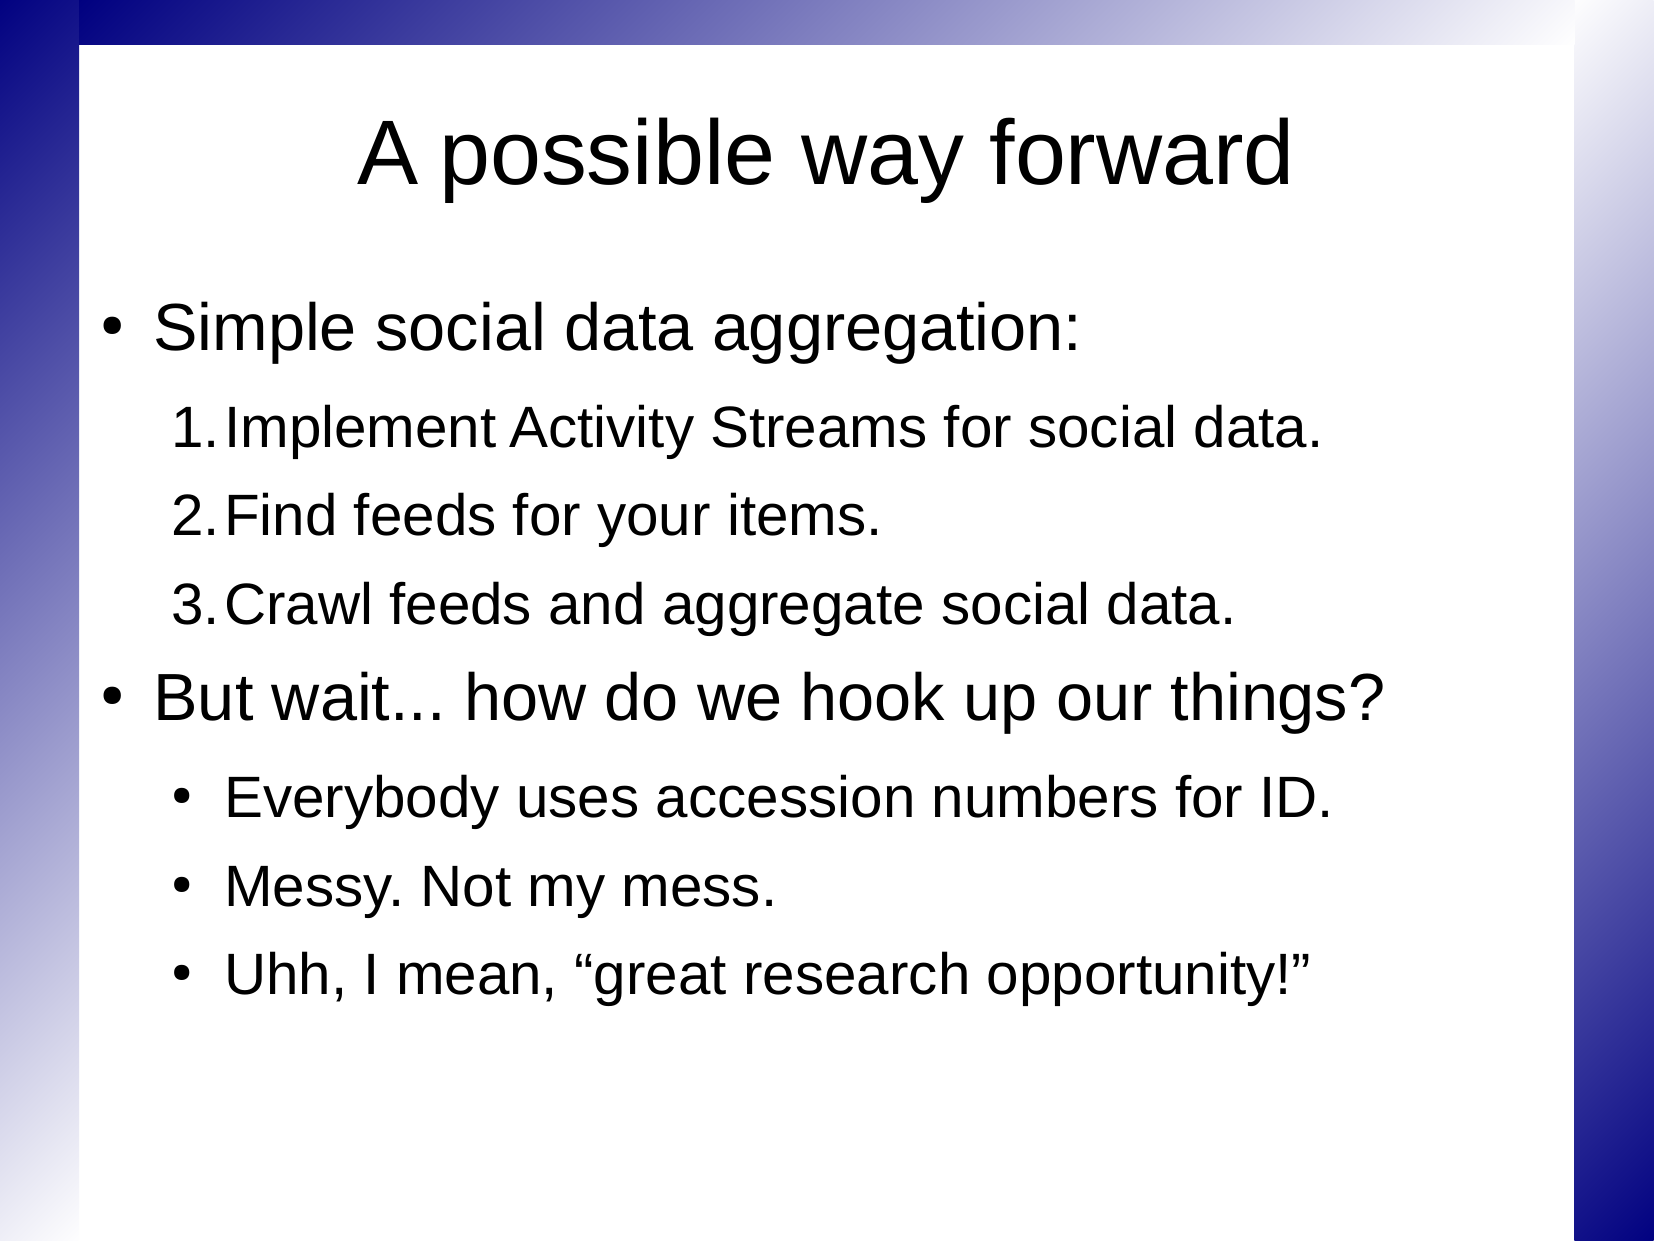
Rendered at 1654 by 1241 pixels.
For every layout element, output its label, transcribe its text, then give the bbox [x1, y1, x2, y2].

title A possible way forward [82, 49, 1571, 257]
list Simple social data aggregation: Implement Activity Streams for social data. Find feeds for your items. Crawl feeds and aggregate social data. But wait... how do we hook up our things? Everybody uses accession numbers for ID. Messy. Not my mess. Uhh, I mean, “great research opportunity!” [82, 290, 1571, 1094]
